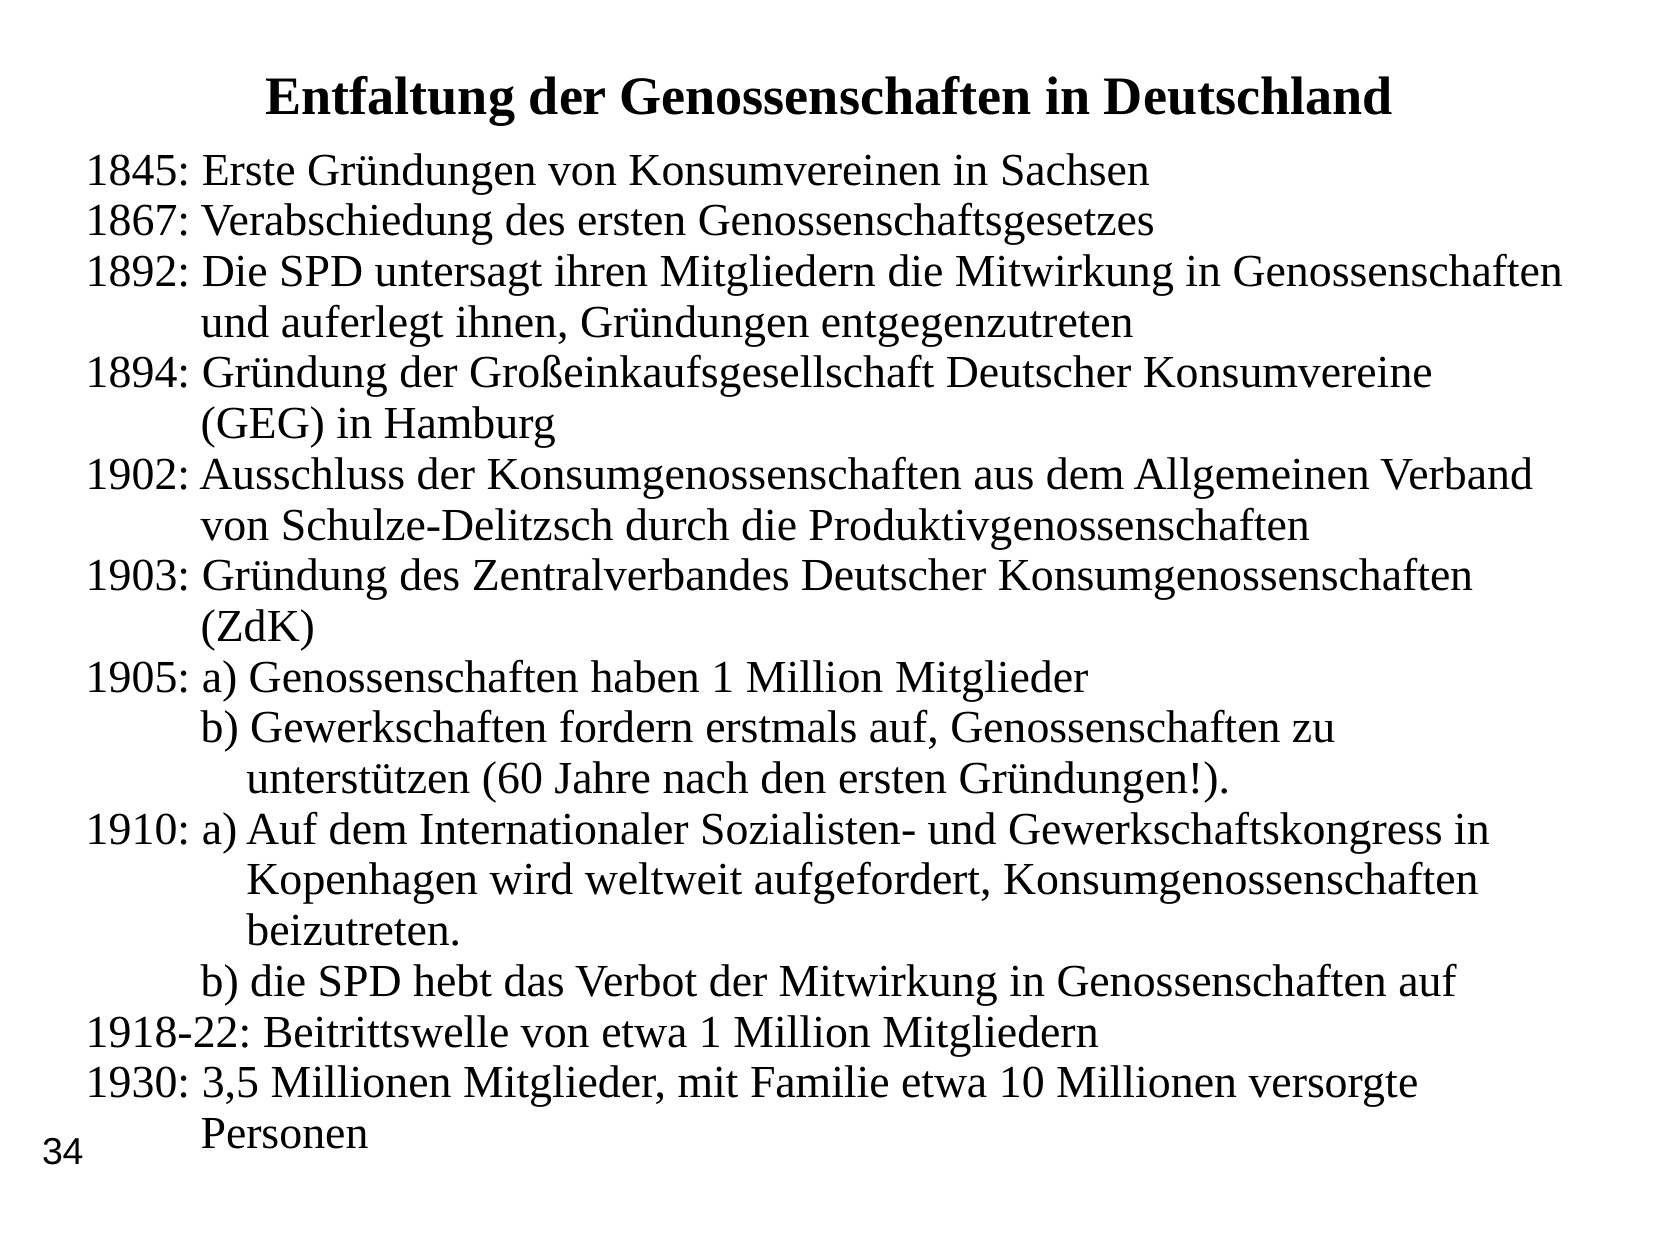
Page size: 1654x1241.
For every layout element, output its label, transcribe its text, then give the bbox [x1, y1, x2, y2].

text_box Entfaltung der Genossenschaften in Deutschland 1845: Erste Gründungen von Konsumvereinen in Sachsen 1867: Verabschiedung des ersten Genossenschaftsgesetzes 1892: Die SPD untersagt ihren Mitgliedern die Mitwirkung in Genossenschaften und auferlegt ihnen, Gründungen entgegenzutreten 1894: Gründung der Großeinkaufsgesellschaft Deutscher Konsumvereine (GEG) in Hamburg 1902: Ausschluss der Konsumgenossenschaften aus dem Allgemeinen Verband von Schulze-Delitzsch durch die Produktivgenossenschaften 1903: Gründung des Zentralverbandes Deutscher Konsumgenossenschaften (ZdK) 1905: a) Genossenschaften haben 1 Million Mitglieder b) Gewerkschaften fordern erstmals auf, Genossenschaften zu unterstützen (60 Jahre nach den ersten Gründungen!). 1910: a) Auf dem Internationaler Sozialisten- und Gewerkschaftskongress in Kopenhagen wird weltweit aufgefordert, Konsumgenossenschaften beizutreten. b) die SPD hebt das Verbot der Mitwirkung in Genossenschaften auf 1918-22: Beitrittswelle von etwa 1 Million Mitgliedern 1930: 3,5 Millionen Mitglieder, mit Familie etwa 10 Millionen versorgte Personen [70, 59, 1589, 1167]
text_box <Nummer> [27, 1122, 245, 1193]
